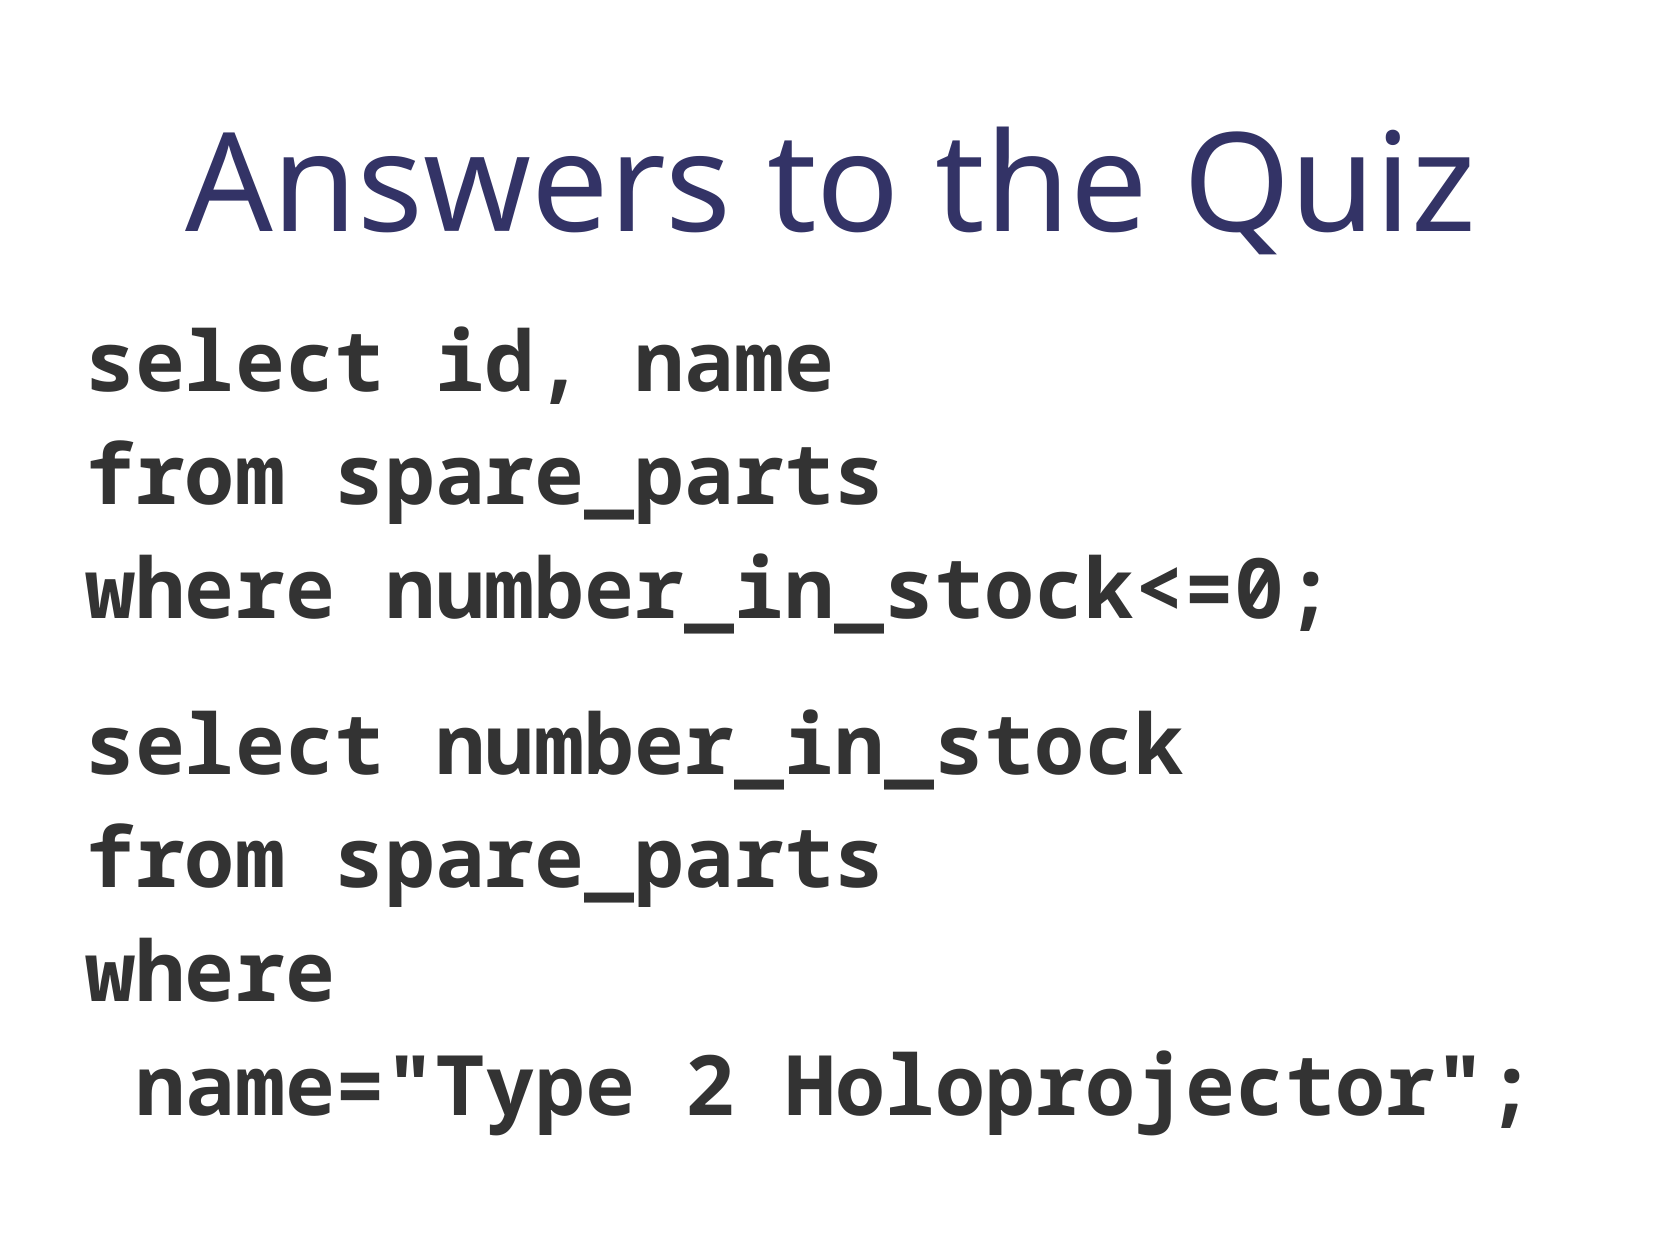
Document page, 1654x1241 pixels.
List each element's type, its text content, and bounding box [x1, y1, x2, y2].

subtitle select id, name from spare_parts where number_in_stock<=0; select number_in_stock from spare_parts where name="Type 2 Holoprojector"; [85, 366, 1587, 1075]
title Answers to the Quiz [86, 75, 1576, 283]
